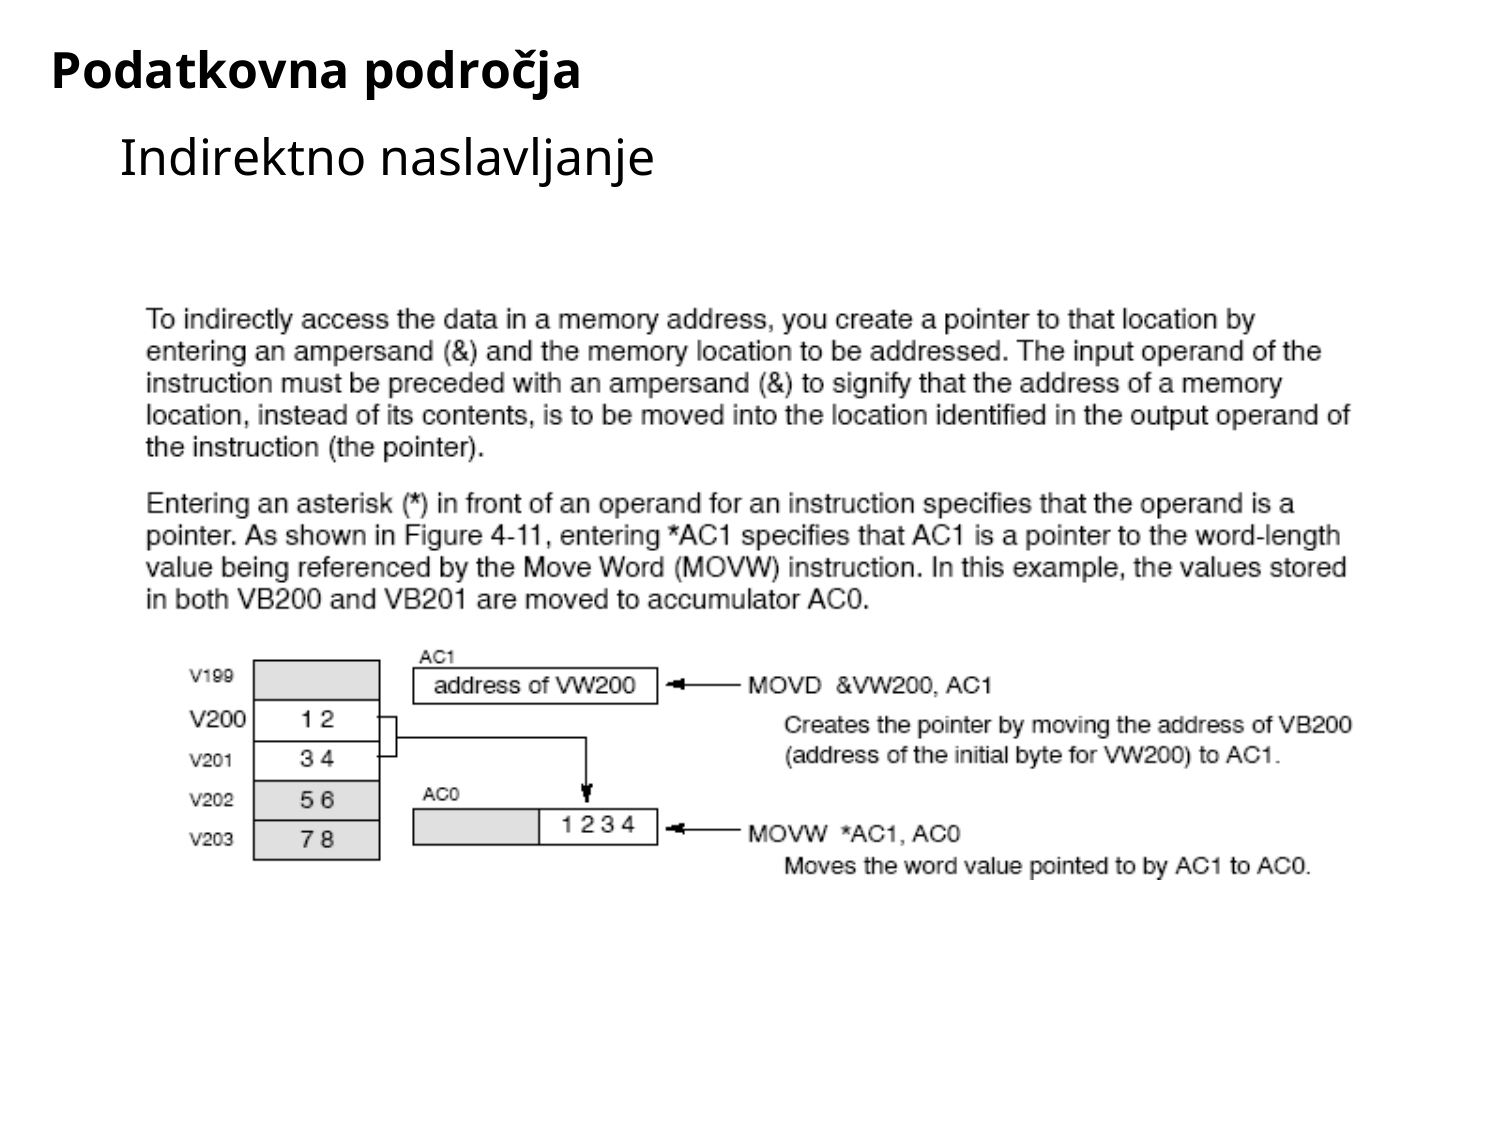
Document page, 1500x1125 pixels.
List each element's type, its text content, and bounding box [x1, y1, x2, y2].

text_box Indirektno naslavljanje [105, 117, 671, 194]
picture [137, 299, 1355, 880]
text_box Podatkovna področja [35, 30, 598, 106]
